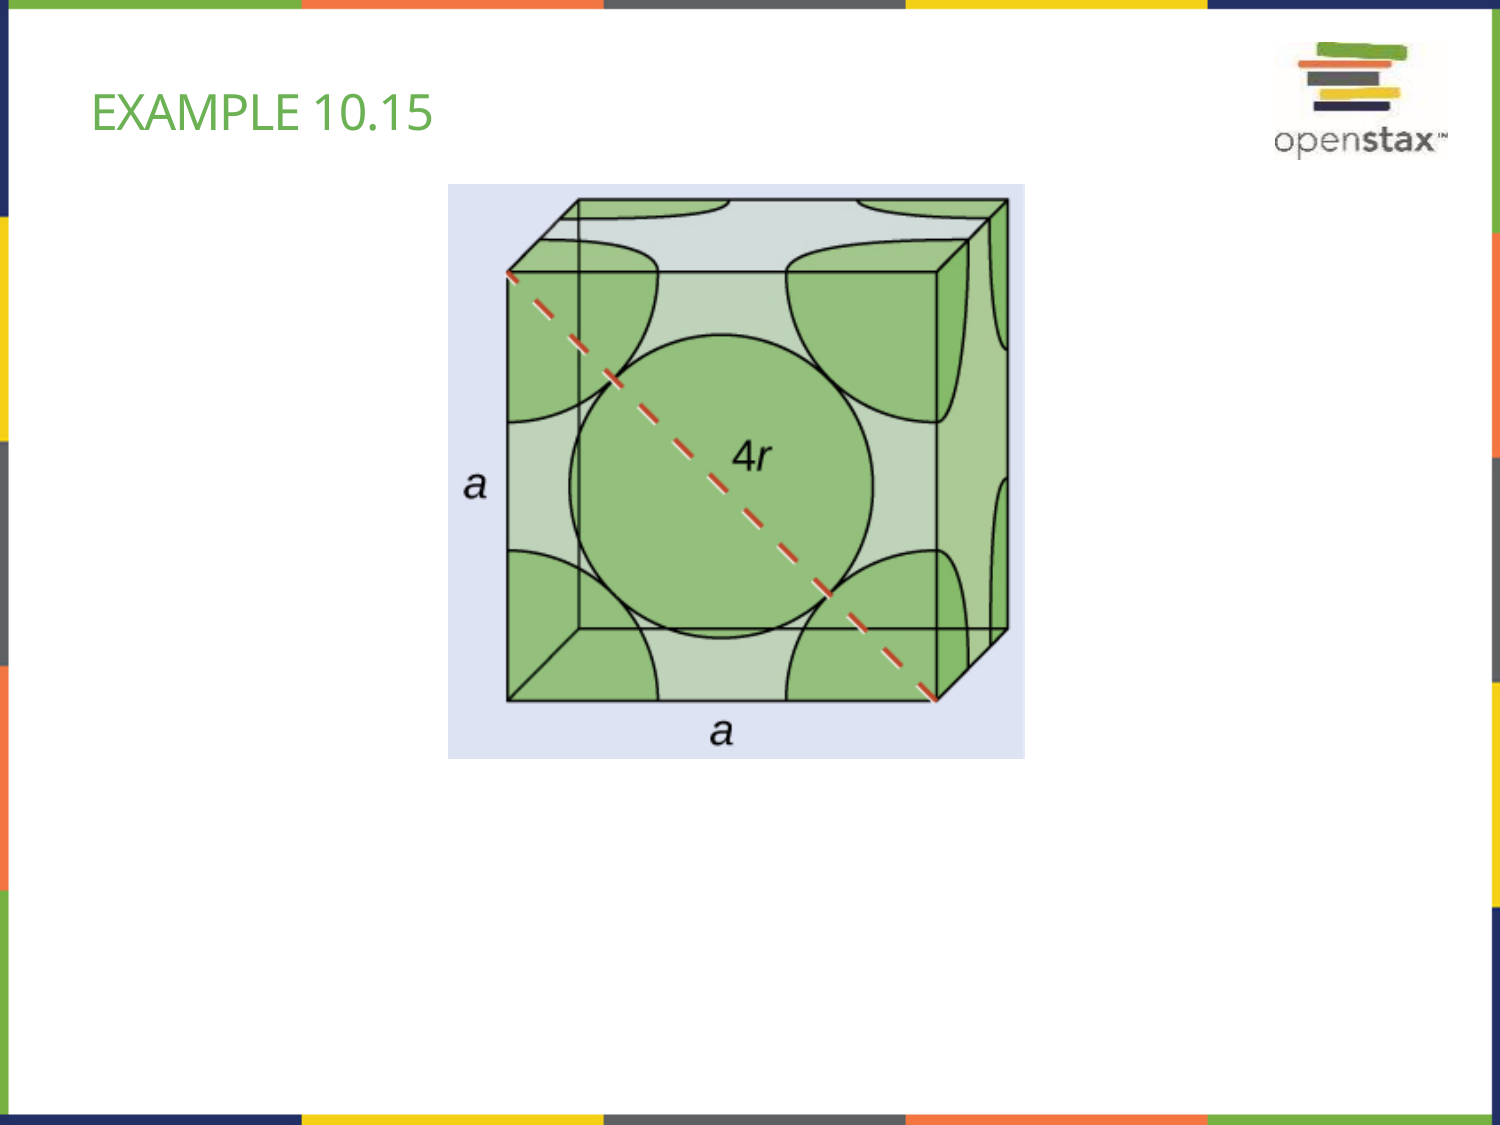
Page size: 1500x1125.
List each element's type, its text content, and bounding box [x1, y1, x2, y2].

title Example 10.15 [75, 39, 1398, 148]
picture [0, 0, 1500, 1125]
